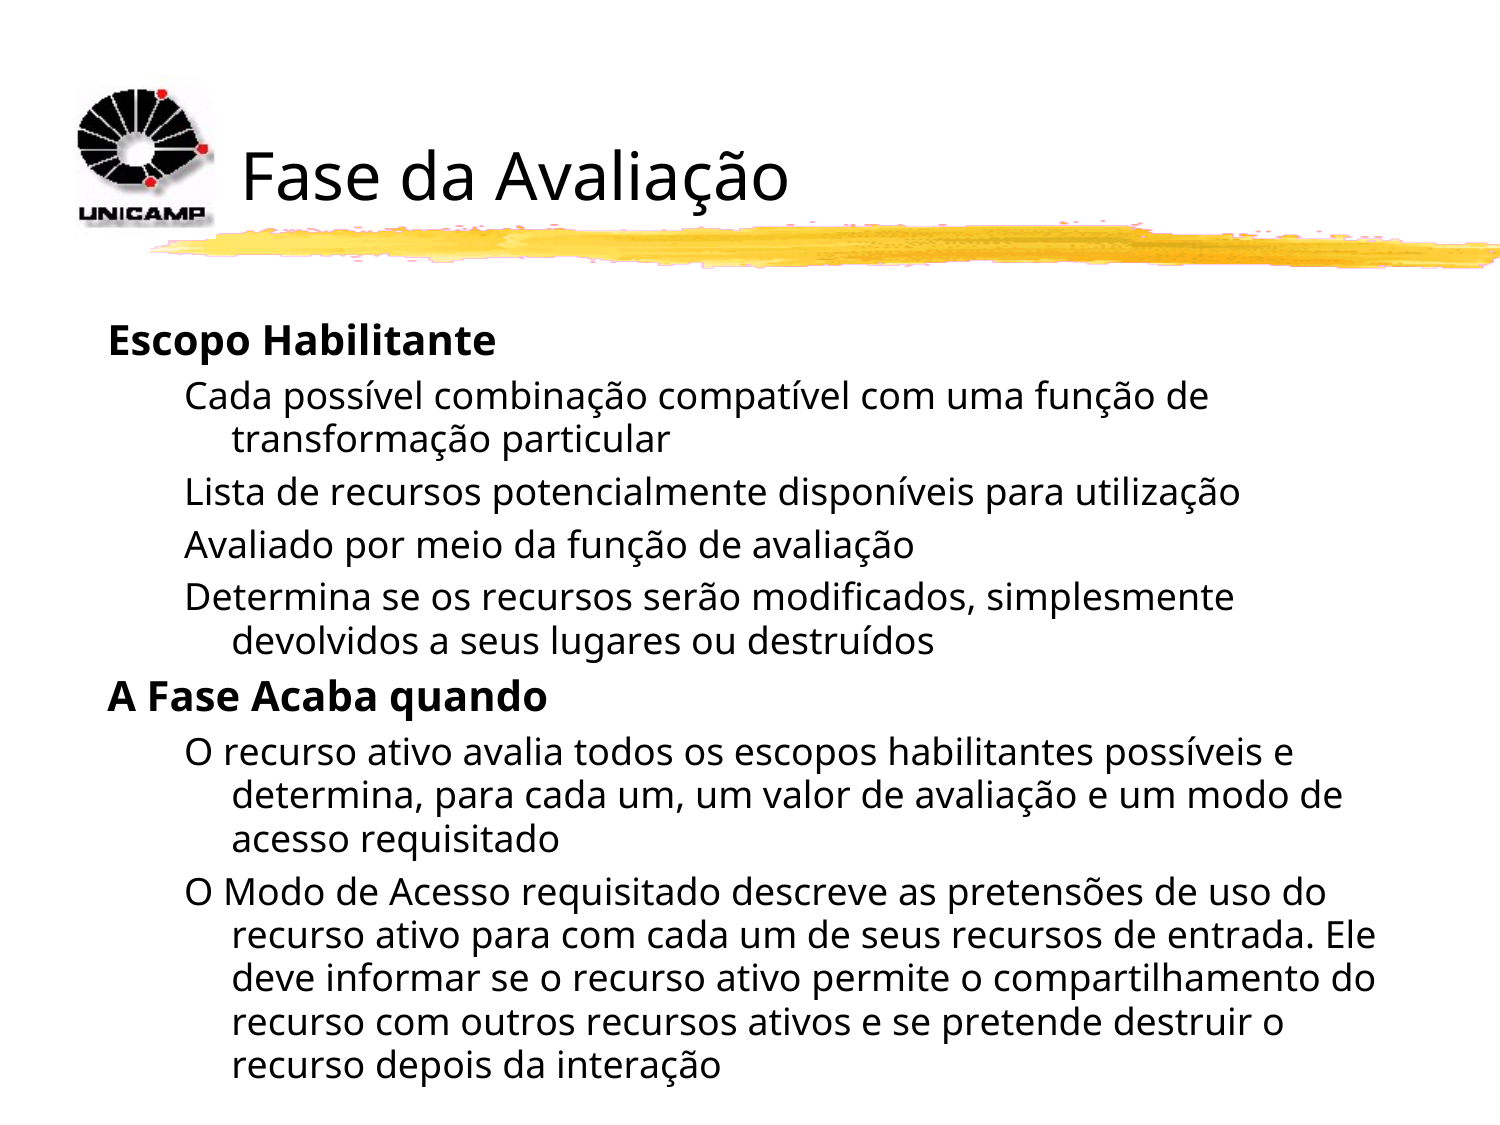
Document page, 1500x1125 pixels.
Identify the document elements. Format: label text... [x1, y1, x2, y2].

list Escopo Habilitante Cada possível combinação compatível com uma função de transformação particular Lista de recursos potencialmente disponíveis para utilização Avaliado por meio da função de avaliação Determina se os recursos serão modificados, simplesmente devolvidos a seus lugares ou destruídos A Fase Acaba quando O recurso ativo avalia todos os escopos habilitantes possíveis e determina, para cada um, um valor de avaliação e um modo de acesso requisitado O Modo de Acesso requisitado descreve as pretensões de uso do recurso ativo para com cada um de seus recursos de entrada. Ele deve informar se o recurso ativo permite o compartilhamento do recurso com outros recursos ativos e se pretende destruir o recurso depois da interação [74, 309, 1417, 1011]
text_box Fase da Avaliação [226, 34, 1427, 223]
picture [75, 74, 1500, 279]
